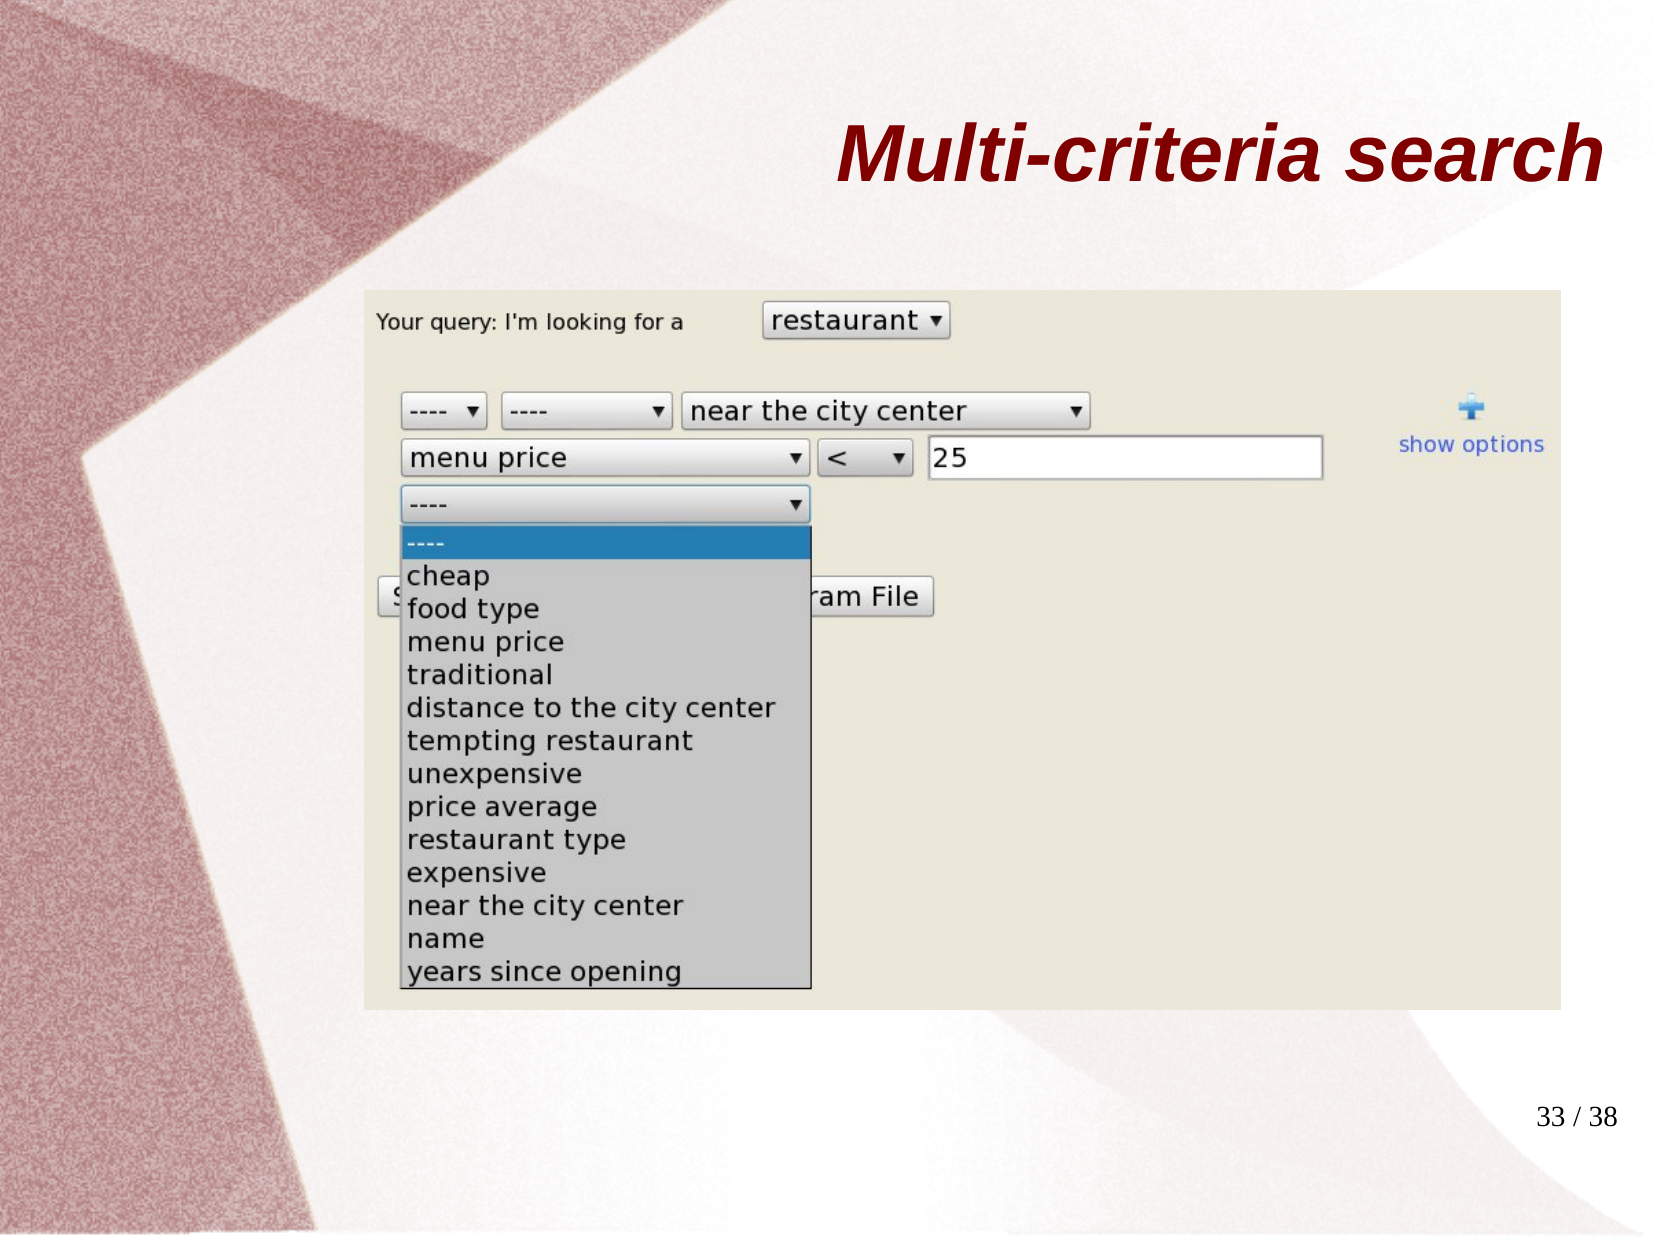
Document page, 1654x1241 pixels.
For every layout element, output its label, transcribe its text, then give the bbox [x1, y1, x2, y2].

picture [0, 0, 1654, 1241]
title Multi-criteria search [596, 49, 1607, 257]
